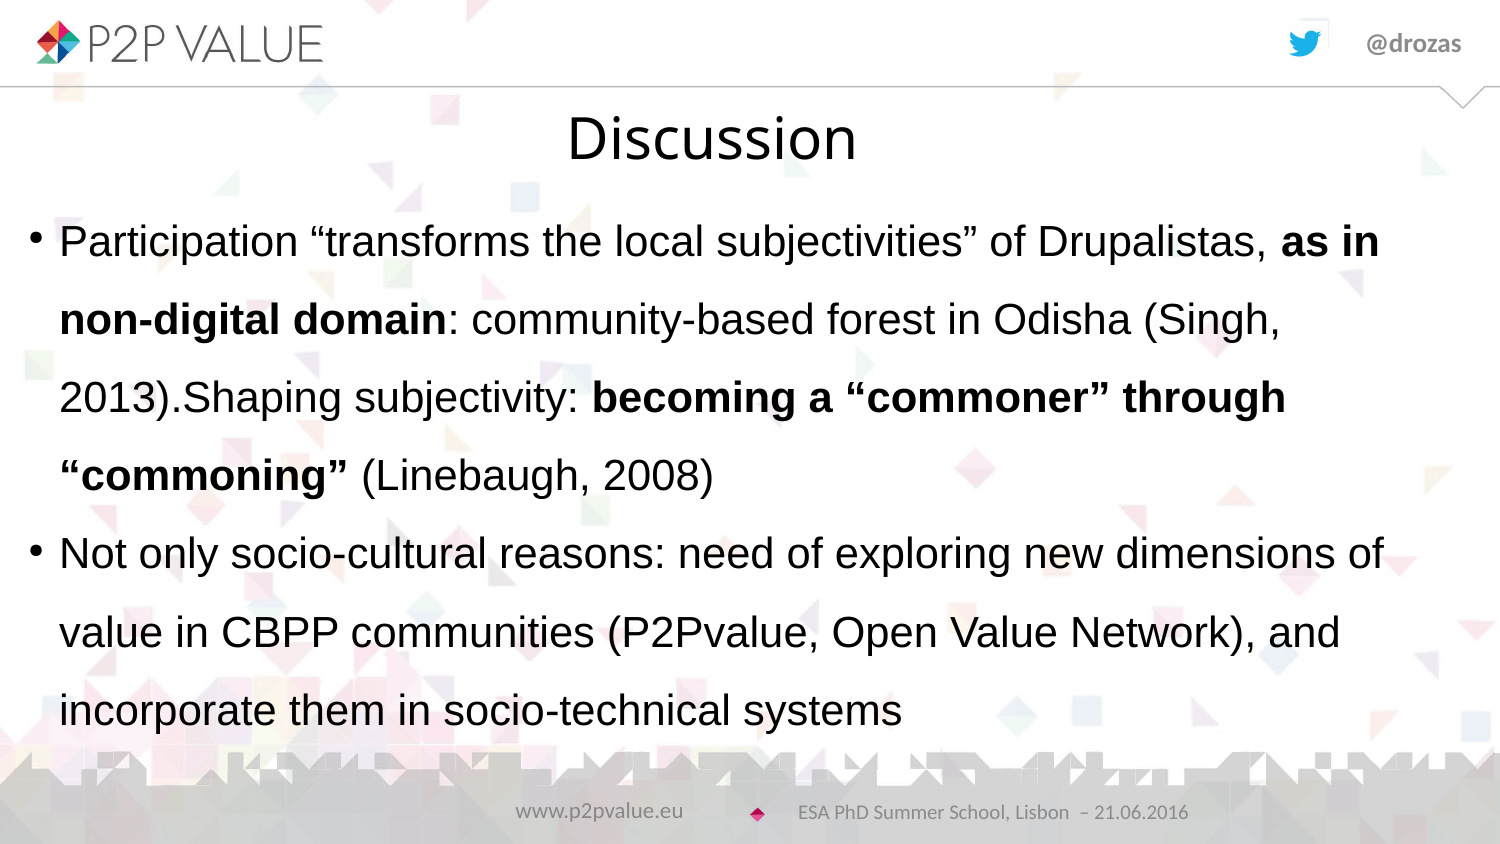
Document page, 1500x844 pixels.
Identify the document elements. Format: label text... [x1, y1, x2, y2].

text_box ESA PhD Summer School, Lisbon – 21.06.2016 [784, 788, 1477, 834]
subtitle Participation “transforms the local subjectivities” of Drupalistas, as in non-digital domain: community-based forest in Odisha (Singh, 2013).Shaping subjectivity: becoming a “commoner” through “commoning” (Linebaugh, 2008) Not only socio-cultural reasons: need of exploring new dimensions of value in CBPP communities (P2Pvalue, Open Value Network), and incorporate them in socio-technical systems [15, 180, 1496, 751]
text_box @drozas [1305, 11, 1481, 72]
text_box www.p2pvalue.eu [509, 789, 728, 829]
picture [0, 0, 1500, 844]
title Discussion [60, 92, 1366, 180]
